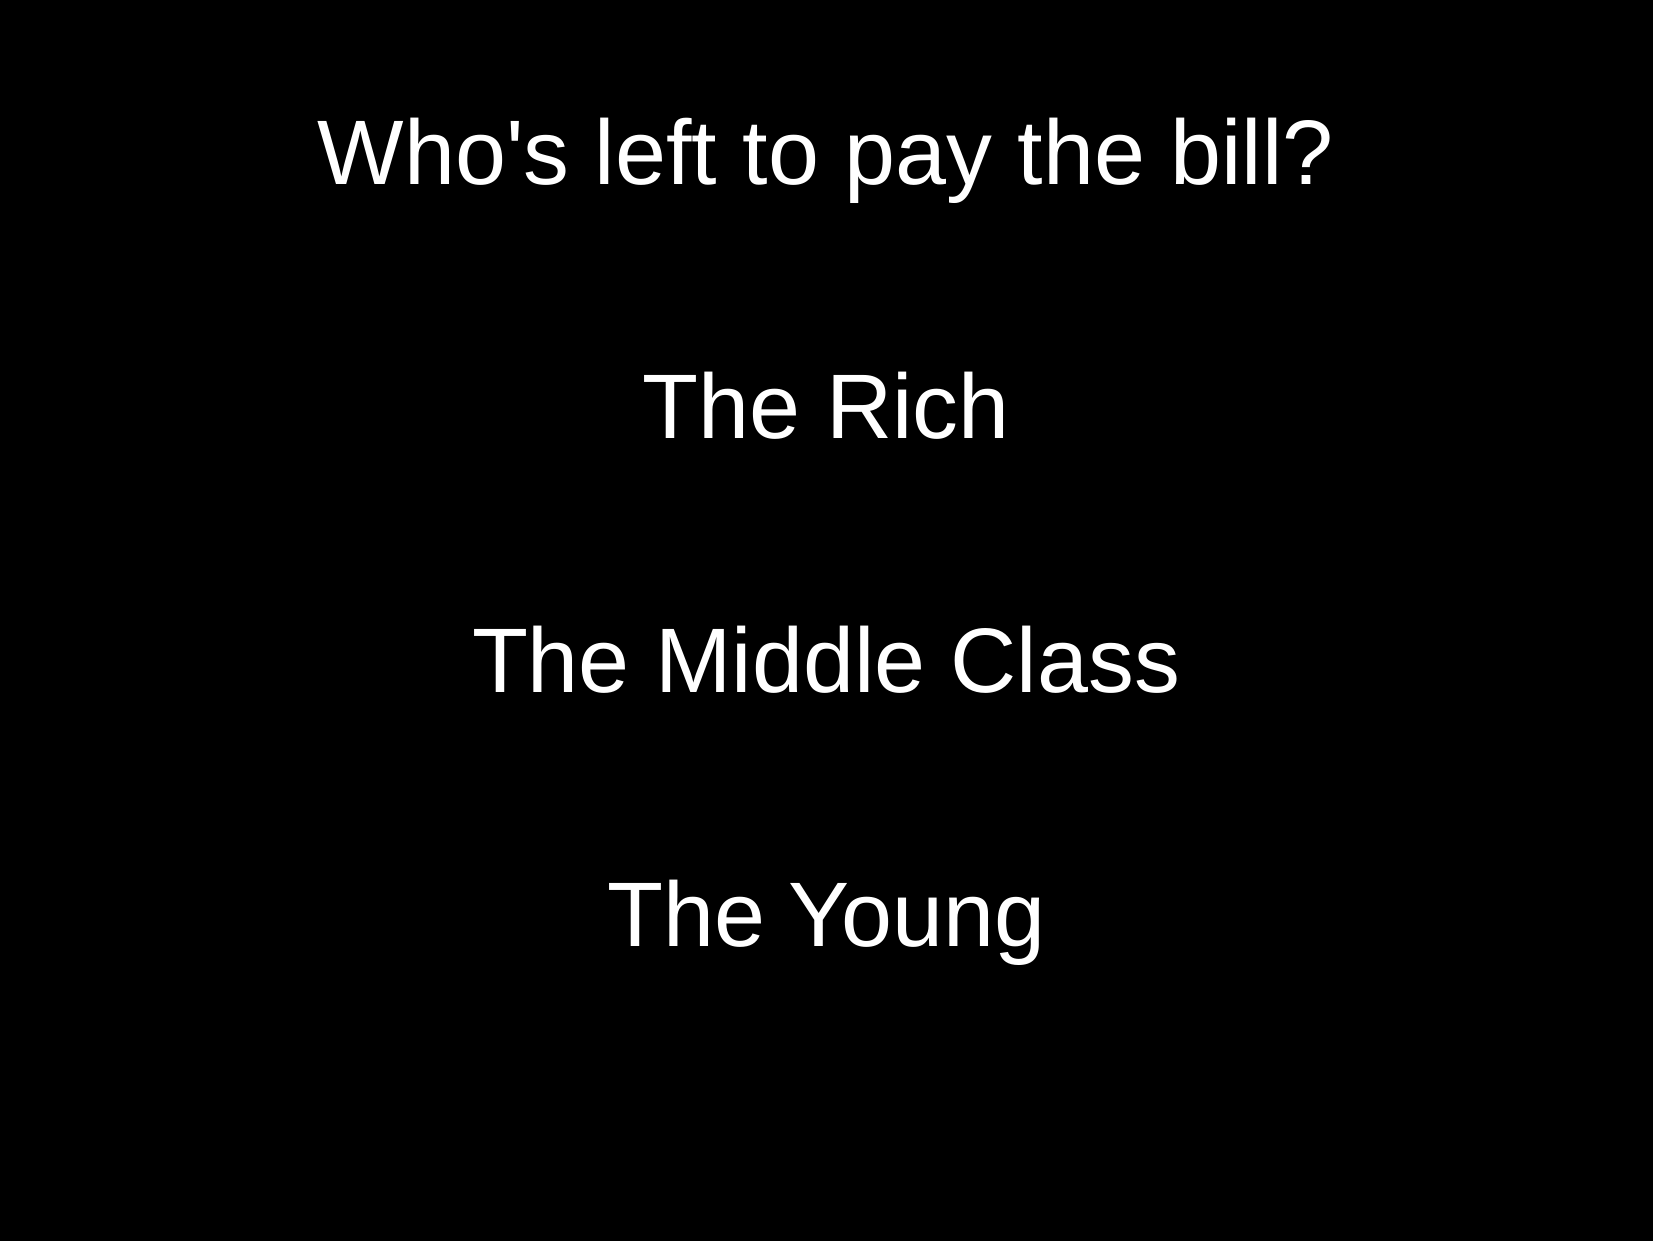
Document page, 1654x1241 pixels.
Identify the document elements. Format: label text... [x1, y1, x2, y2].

title Who's left to pay the bill? [82, 49, 1571, 257]
title The Young [82, 811, 1571, 1019]
title The Middle Class [82, 557, 1571, 765]
title The Rich [82, 303, 1571, 511]
